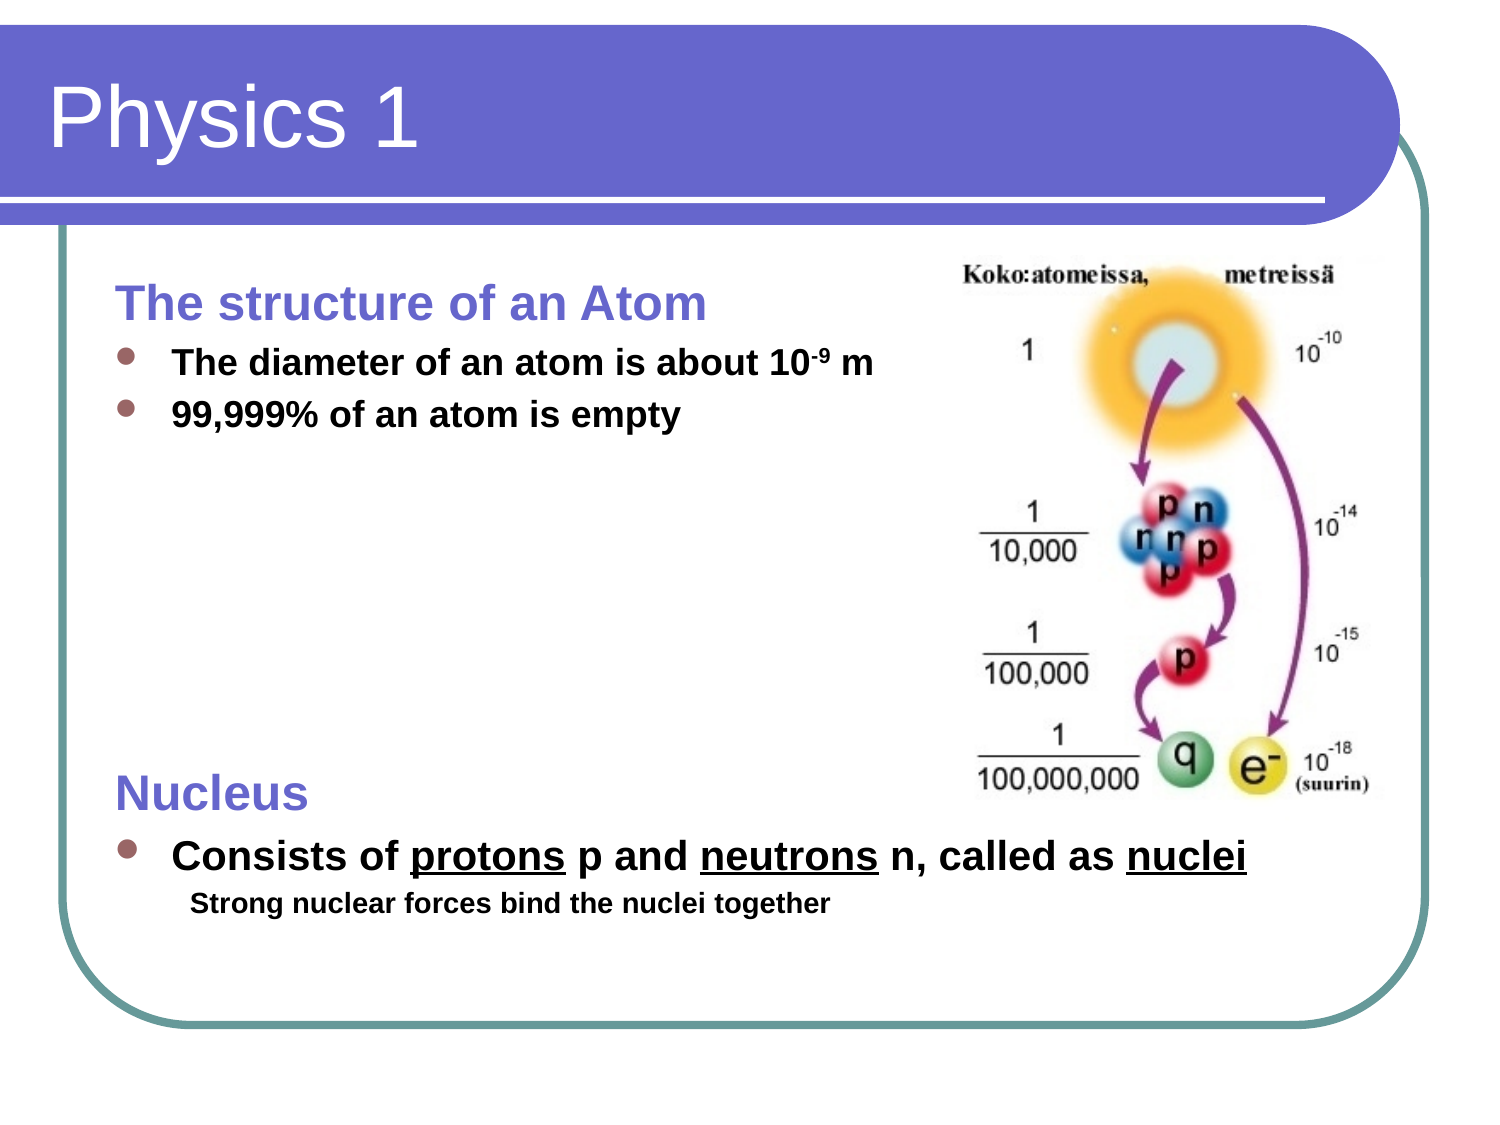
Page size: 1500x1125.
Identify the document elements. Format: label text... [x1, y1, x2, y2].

picture [962, 255, 1388, 835]
list The structure of an Atom The diameter of an atom is about 10-9 m 99,999% of an atom is empty Nucleus Consists of protons p and neutrons n, called as nuclei Strong nuclear forces bind the nuclei together [99, 262, 1400, 988]
title Physics 1 [32, 37, 1347, 188]
